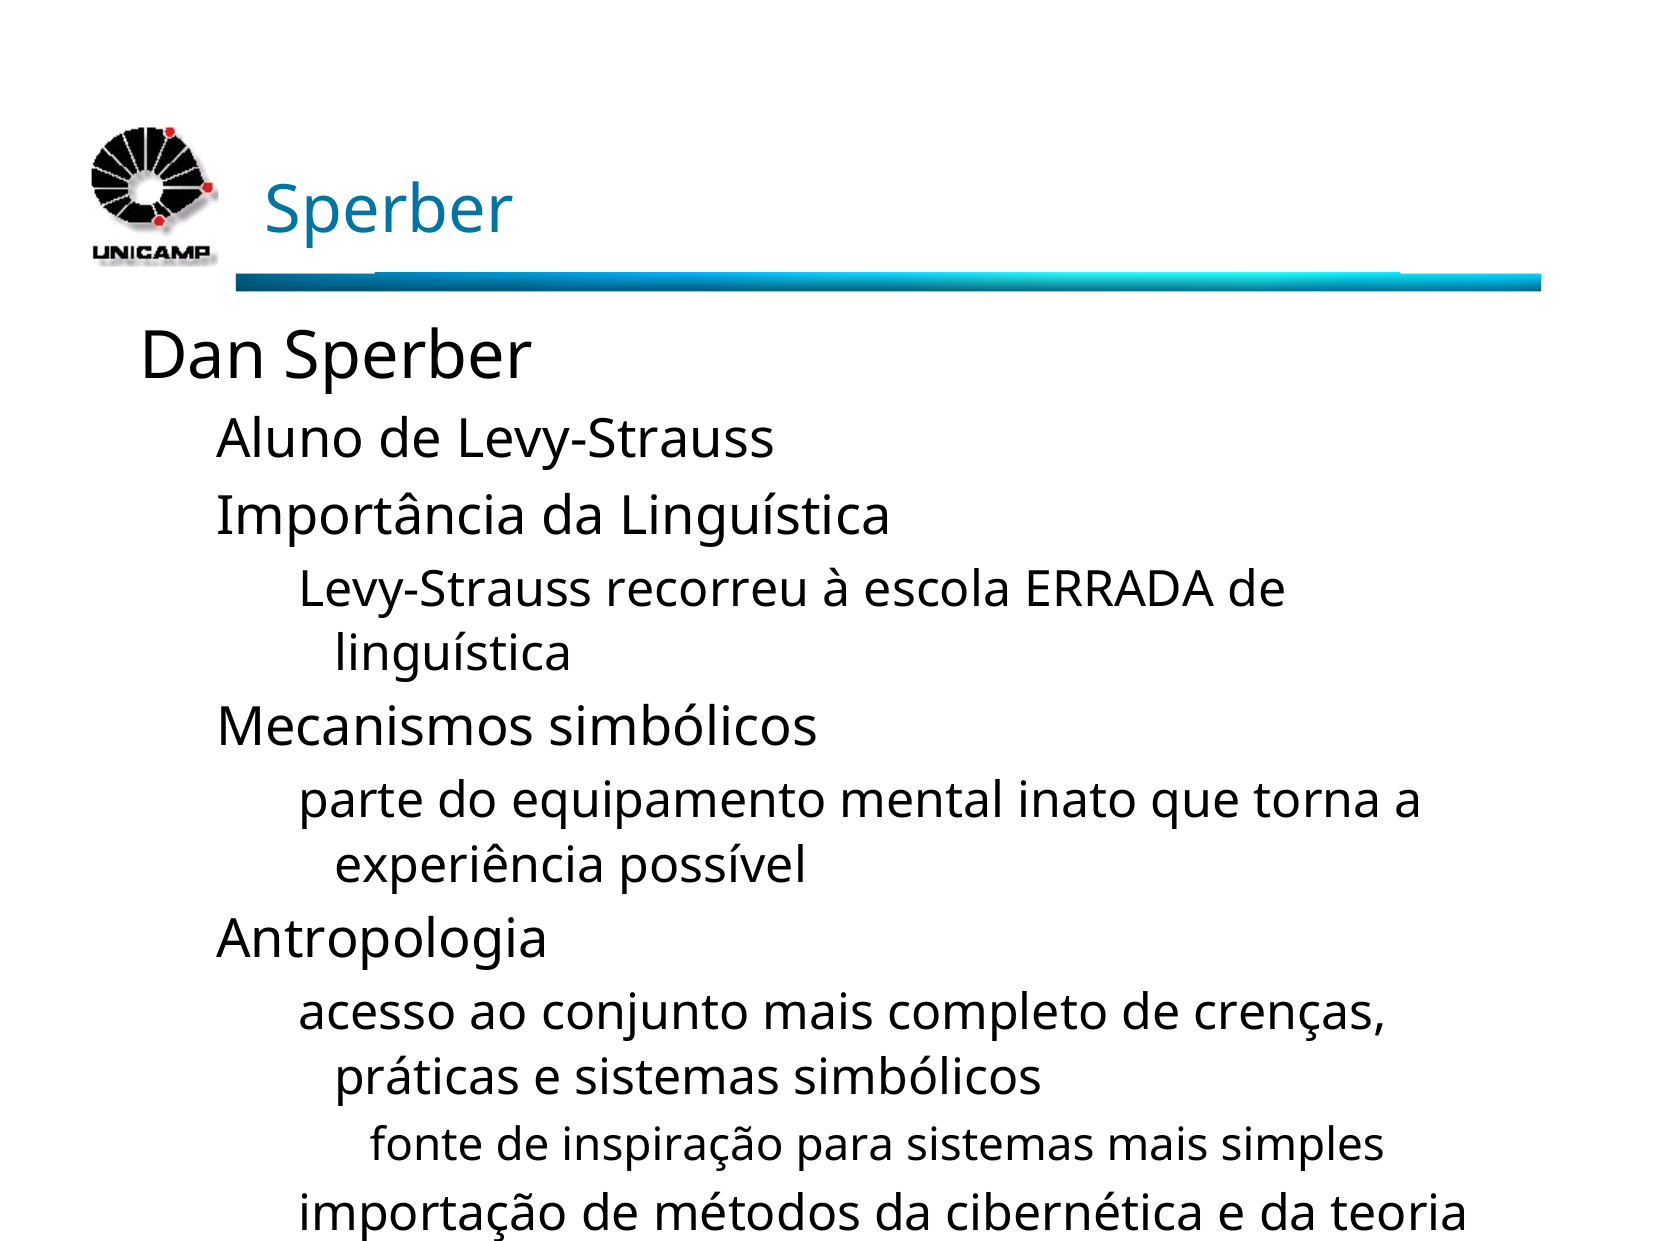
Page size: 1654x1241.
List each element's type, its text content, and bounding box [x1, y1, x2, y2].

picture [125, 272, 1654, 295]
title Sperber [264, 42, 1534, 250]
list Dan Sperber Aluno de Levy-Strauss Importância da Linguística Levy-Strauss recorreu à escola ERRADA de linguística Mecanismos simbólicos parte do equipamento mental inato que torna a experiência possível Antropologia acesso ao conjunto mais completo de crenças, práticas e sistemas simbólicos fonte de inspiração para sistemas mais simples importação de métodos da cibernética e da teoria da informação [121, 309, 1534, 1182]
